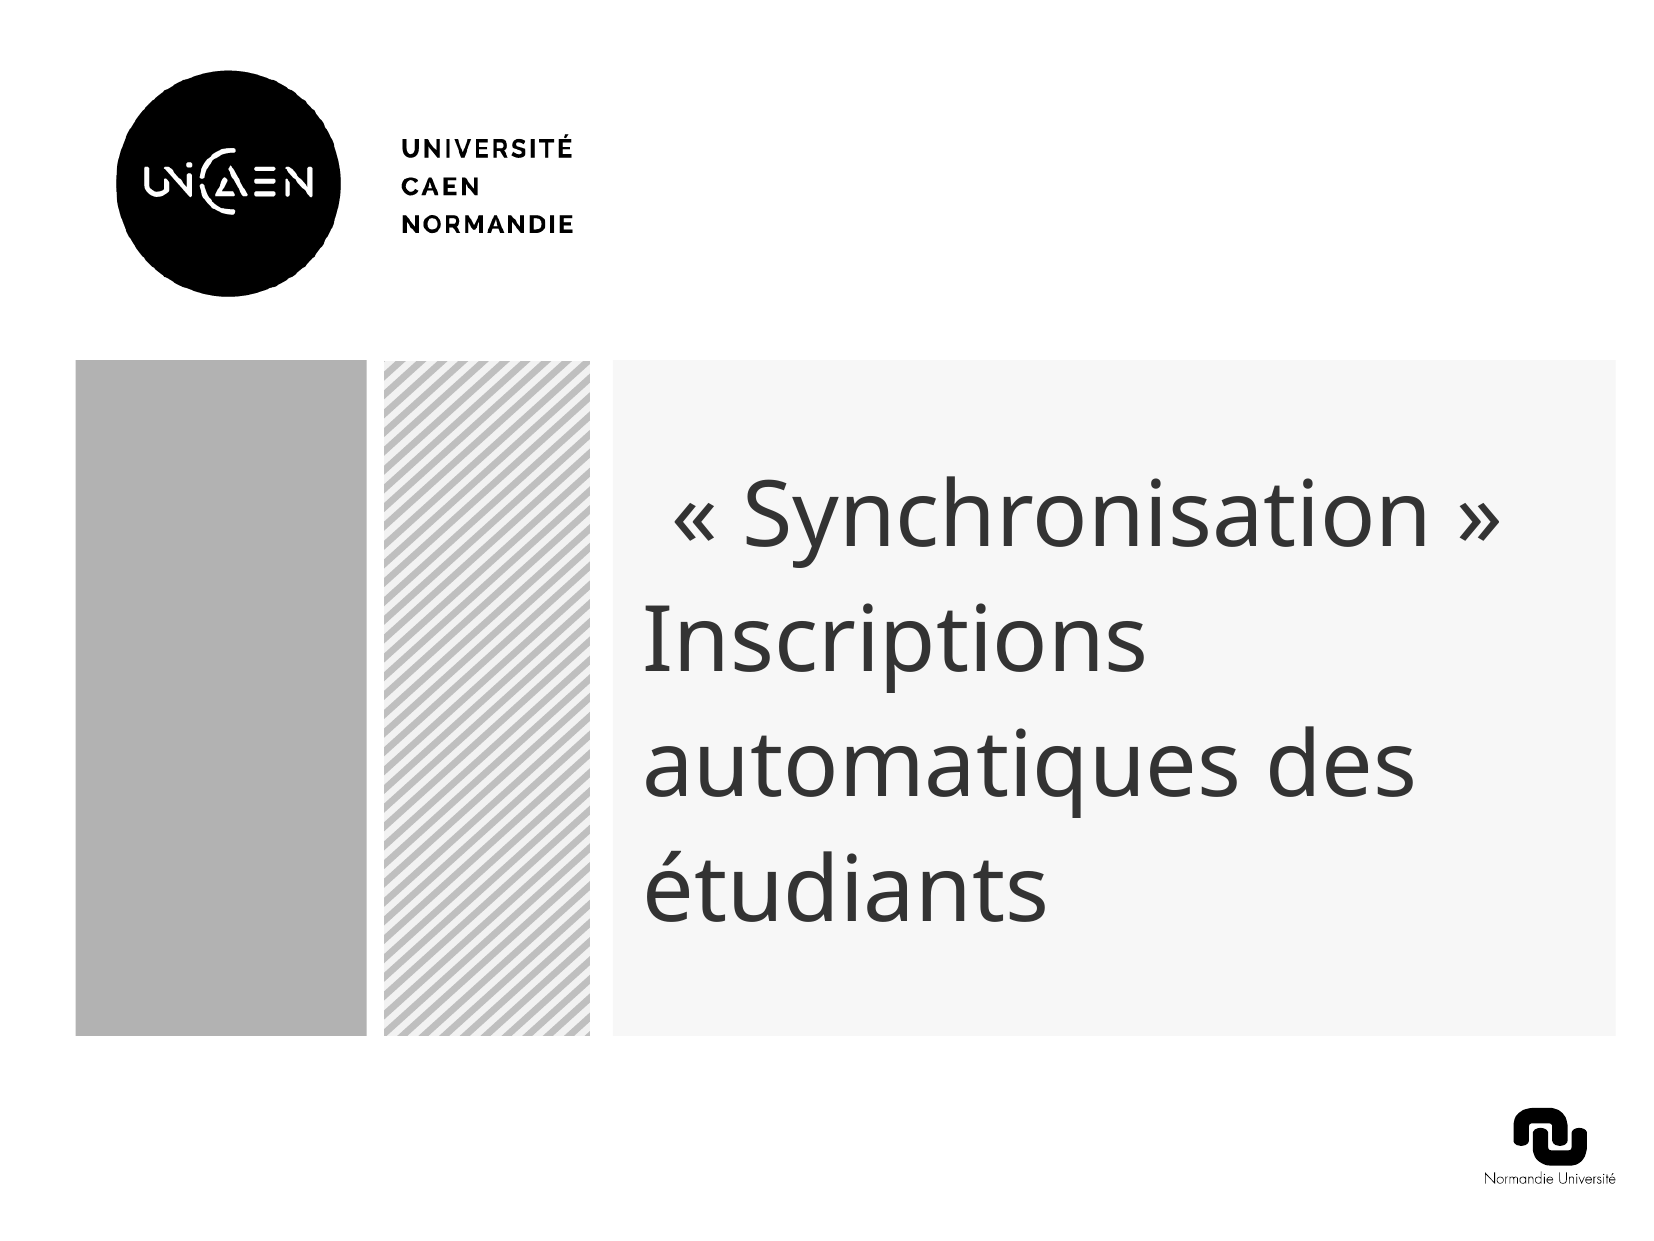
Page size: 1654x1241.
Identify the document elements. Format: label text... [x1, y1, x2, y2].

title « Synchronisation » Inscriptions automatiques des étudiants [612, 360, 1619, 1038]
picture [69, 20, 351, 347]
picture [383, 20, 592, 347]
